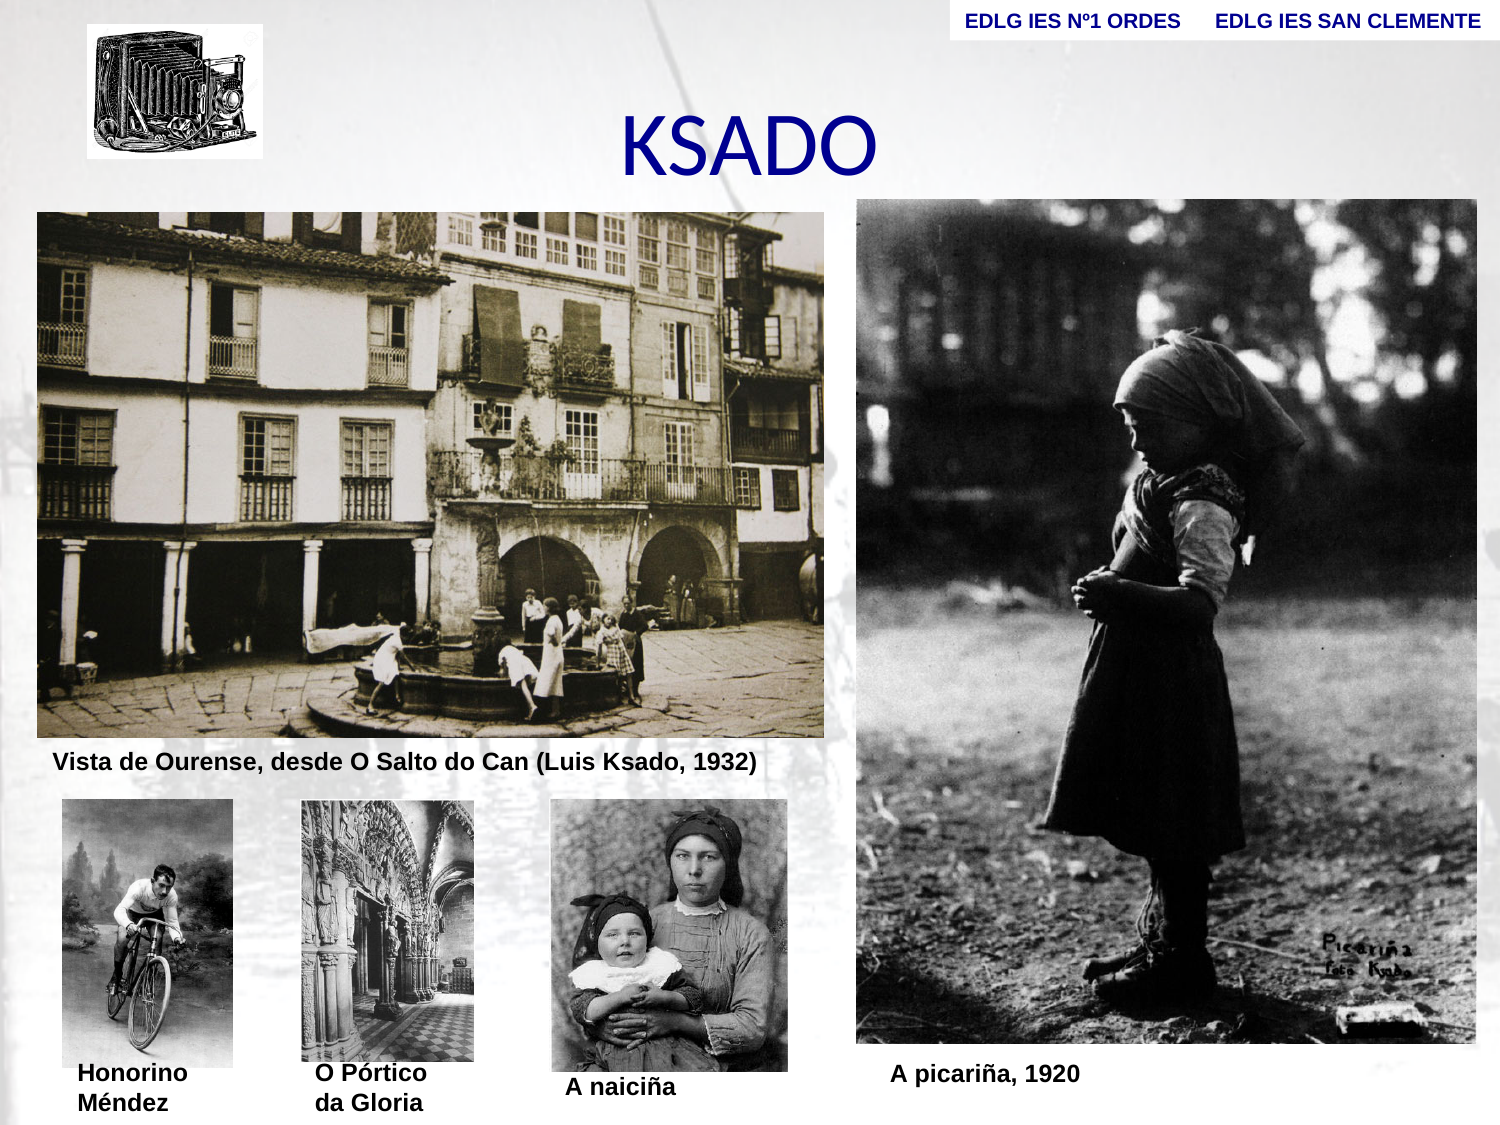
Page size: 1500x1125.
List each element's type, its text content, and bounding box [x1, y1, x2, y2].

picture [0, 0, 1500, 1125]
text_box EDLG IES Nº1 ORDES EDLG IES SAN CLEMENTE [949, 0, 1500, 41]
text_box O Pórtico da Gloria [299, 1049, 475, 1125]
text_box A picariña, 1920 [874, 1050, 1413, 1096]
text_box A naiciña [549, 1062, 788, 1108]
text_box Honorino Méndez [62, 1049, 288, 1125]
title KSADO [75, 45, 1426, 233]
text_box Vista de Ourense, desde O Salto do Can (Luis Ksado, 1932) [37, 737, 825, 783]
